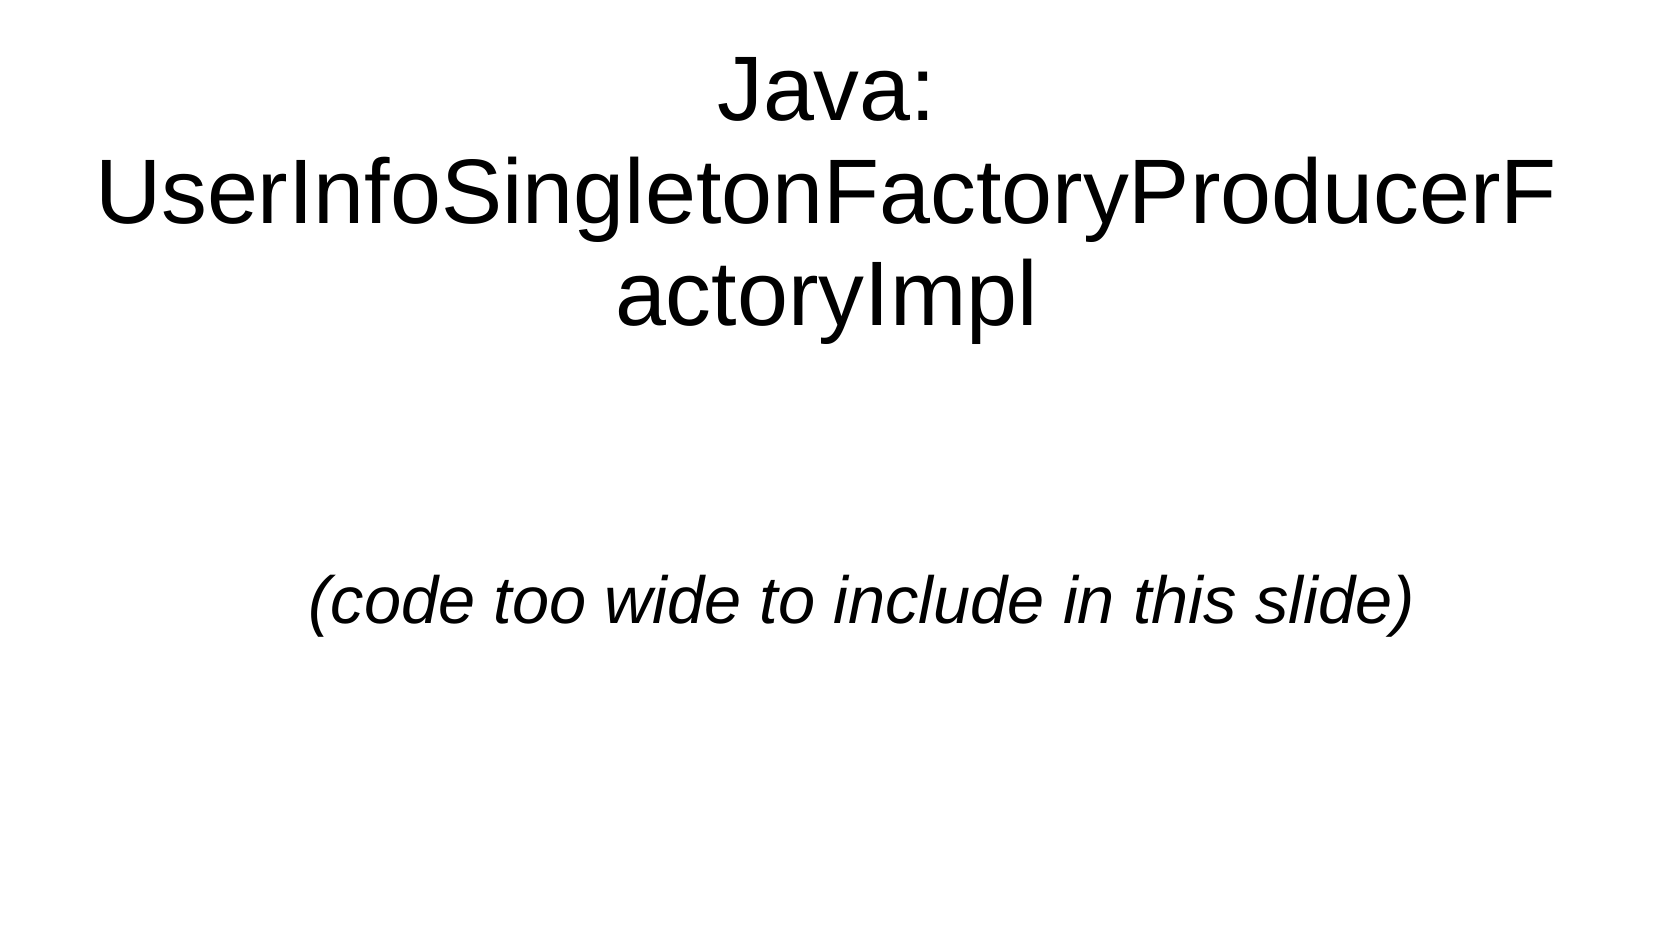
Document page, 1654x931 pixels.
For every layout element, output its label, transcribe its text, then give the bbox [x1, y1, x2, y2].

title Java: UserInfoSingletonFactoryProducerFactoryImpl [82, 37, 1571, 346]
list (code too wide to include in this slide) [82, 354, 1571, 758]
